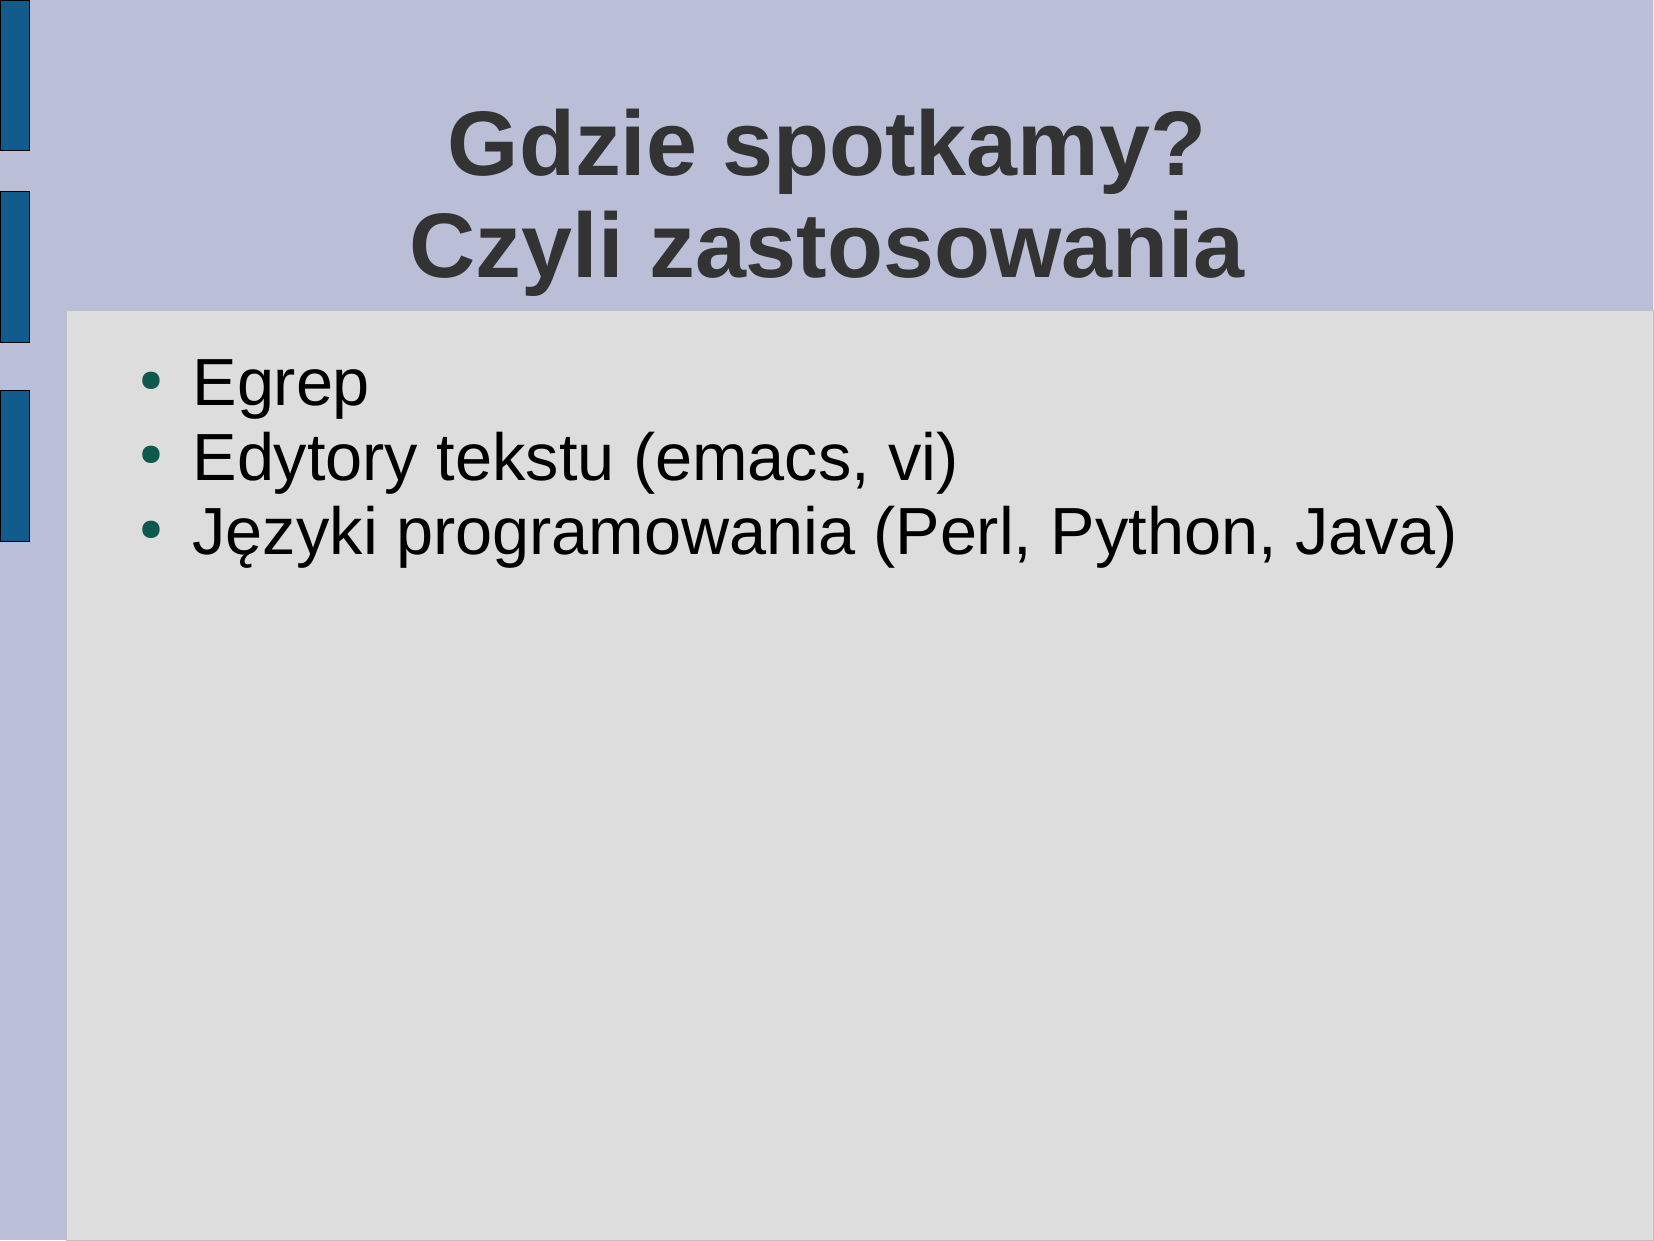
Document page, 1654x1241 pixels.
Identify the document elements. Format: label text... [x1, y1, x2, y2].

list Egrep Edytory tekstu (emacs, vi) Języki programowania (Perl, Python, Java) [121, 344, 1534, 1112]
title Gdzie spotkamy? Czyli zastosowania [121, 76, 1534, 313]
